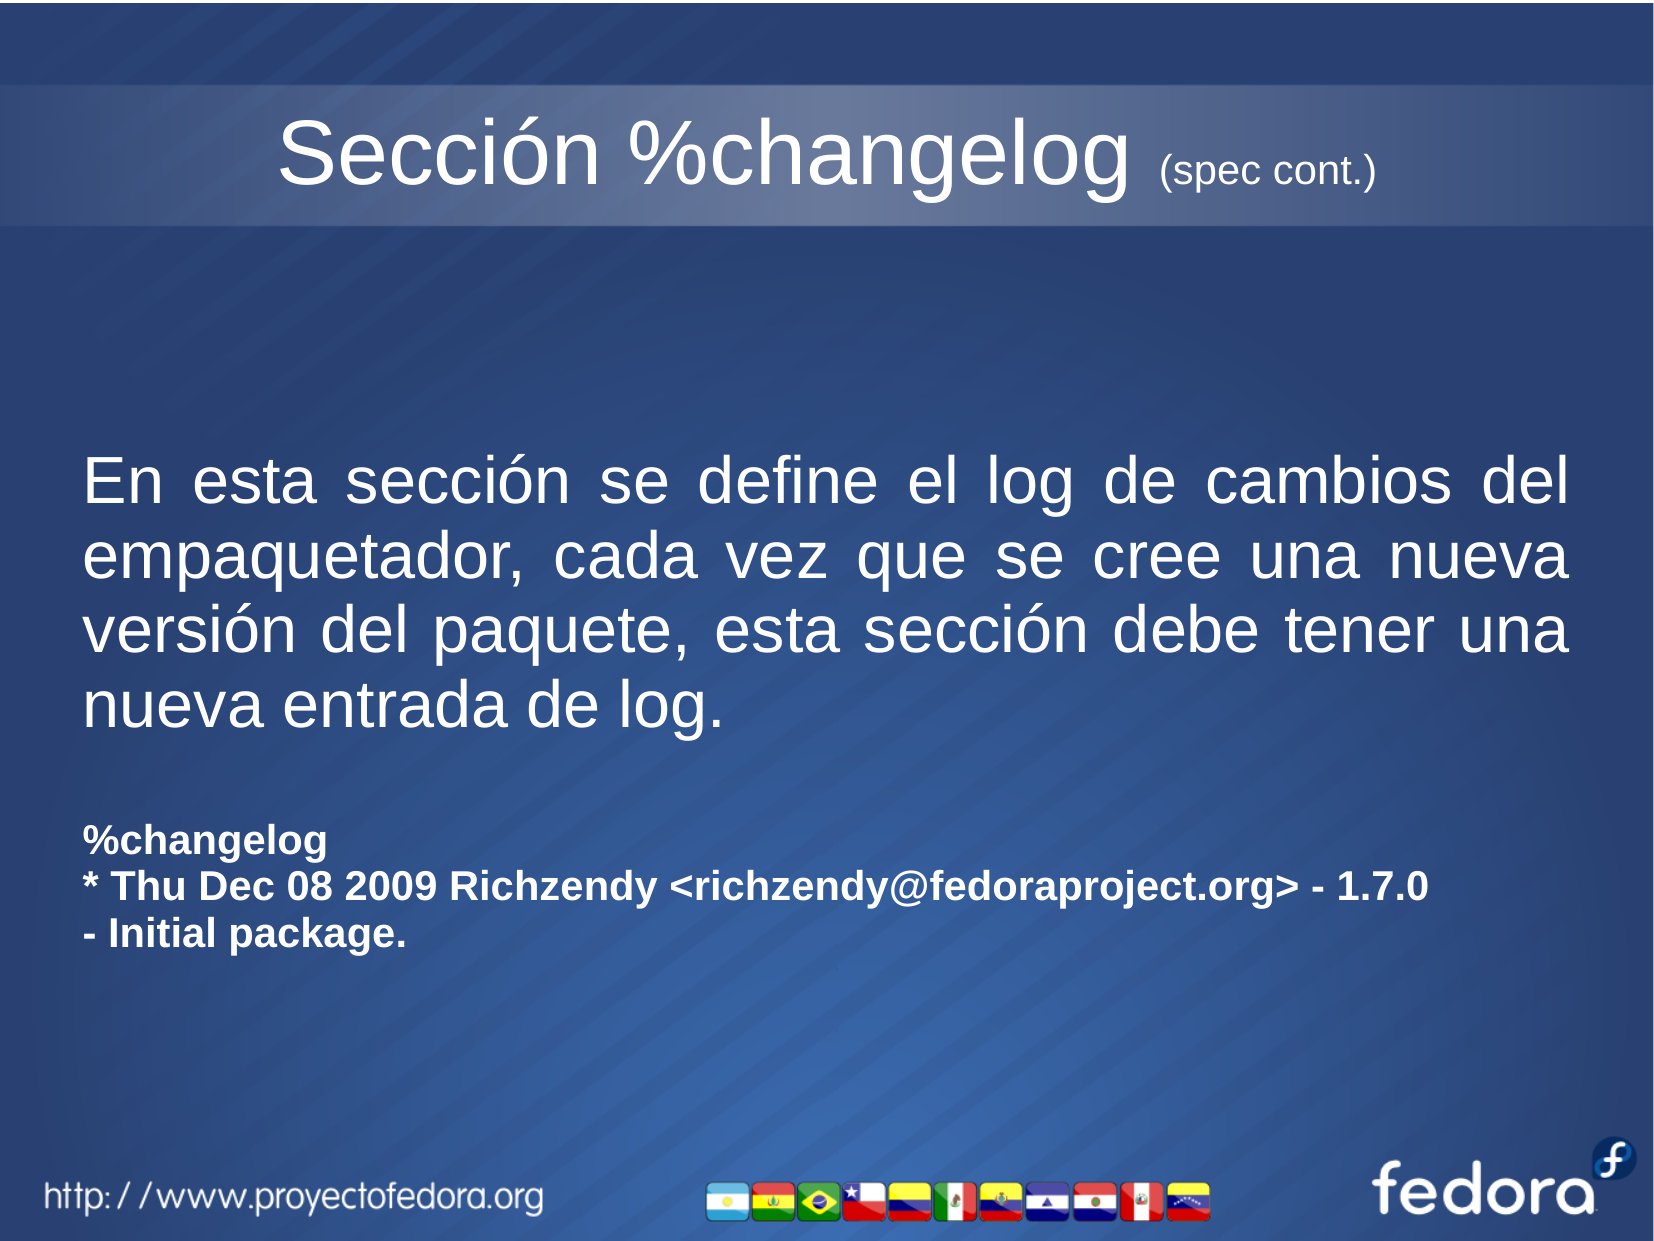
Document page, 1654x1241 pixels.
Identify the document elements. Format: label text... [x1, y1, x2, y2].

subtitle En esta sección se define el log de cambios del empaquetador, cada vez que se cree una nueva versión del paquete, esta sección debe tener una nueva entrada de log. %changelog * Thu Dec 08 2009 Richzendy <richzendy@fedoraproject.org> - 1.7.0 - Initial package. [82, 290, 1571, 1109]
picture [0, 3, 1654, 1241]
title Sección %changelog (spec cont.) [82, 49, 1571, 257]
